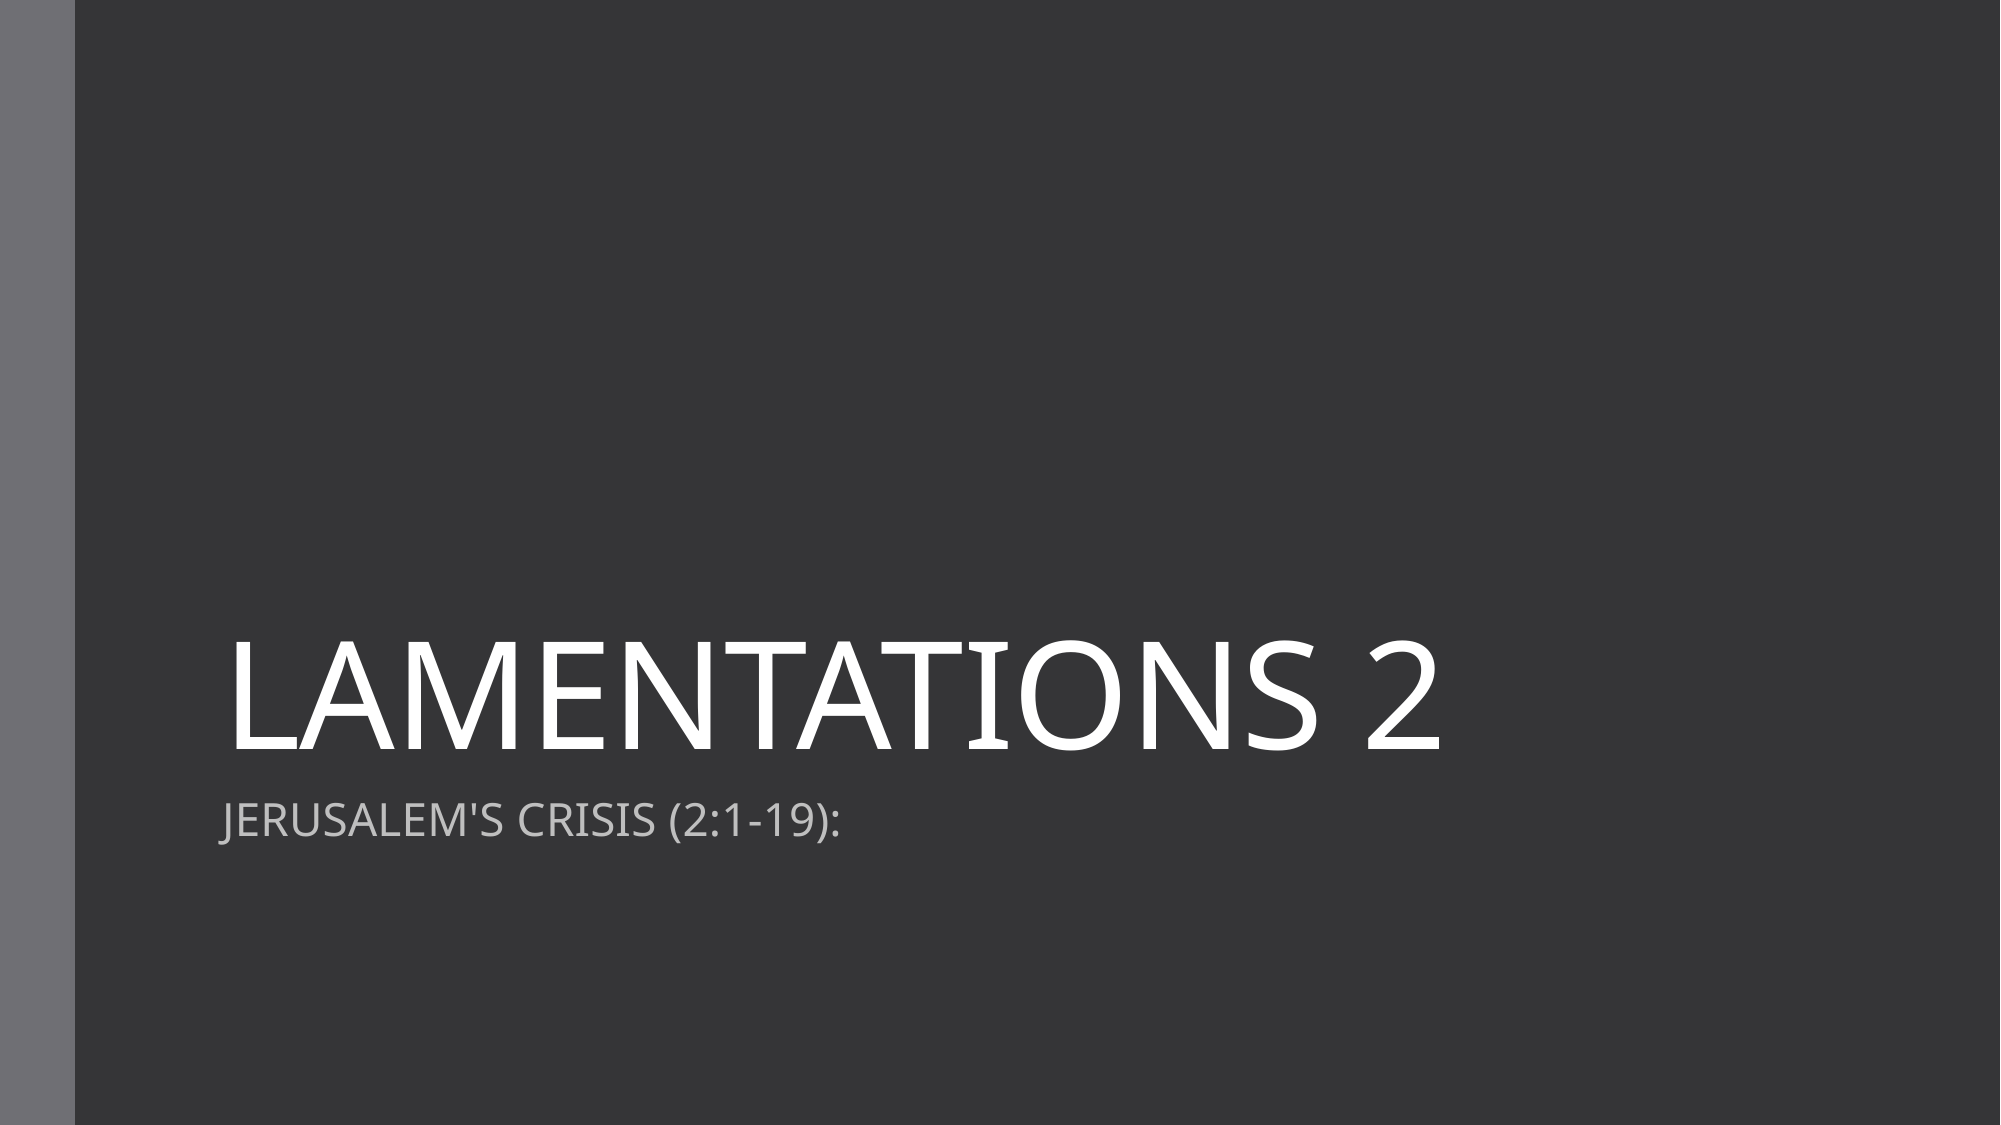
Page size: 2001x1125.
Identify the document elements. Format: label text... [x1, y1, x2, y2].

subtitle JERUSALEM'S CRISIS (2:1-19): [206, 787, 1752, 1066]
title LAMENTATIONS 2 [206, 124, 1752, 787]
